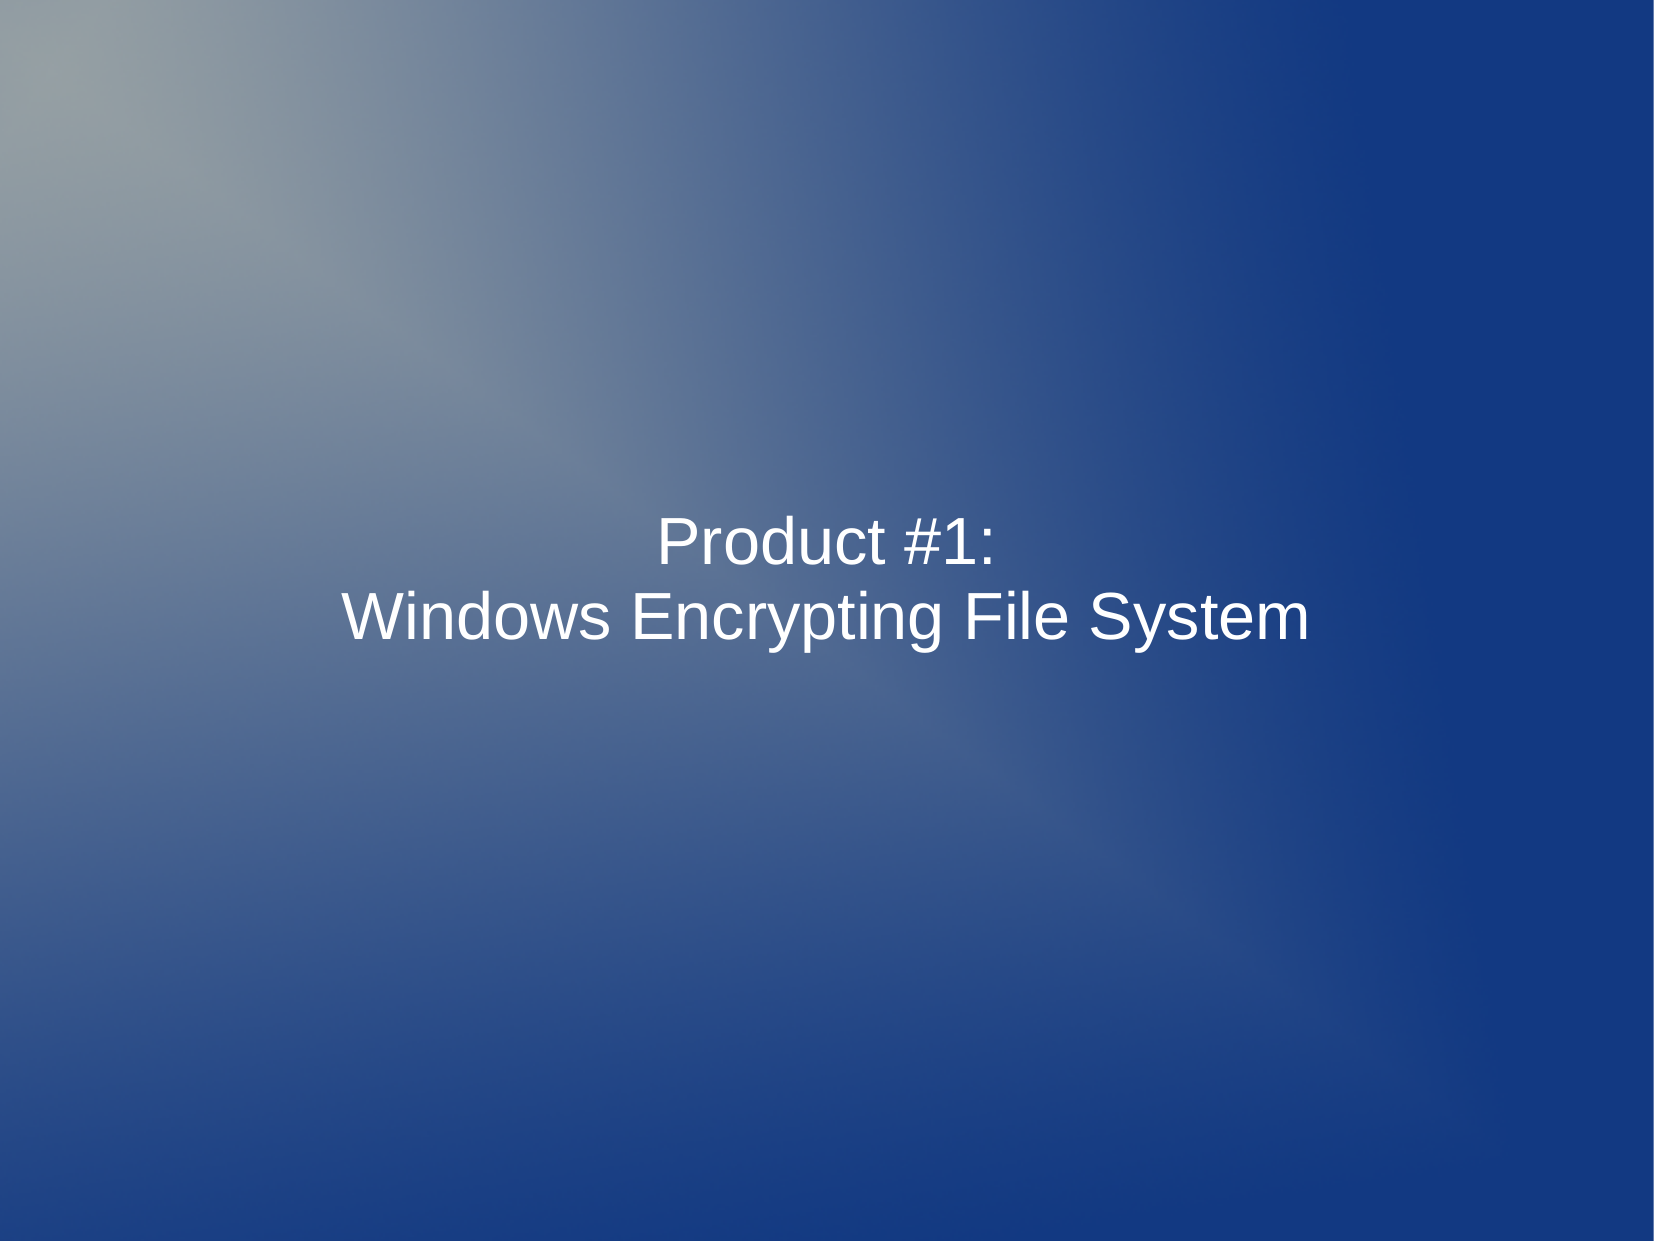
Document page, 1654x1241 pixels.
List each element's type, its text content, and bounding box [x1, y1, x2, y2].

subtitle Product #1: Windows Encrypting File System [82, 49, 1571, 1109]
picture [0, 0, 1654, 1241]
